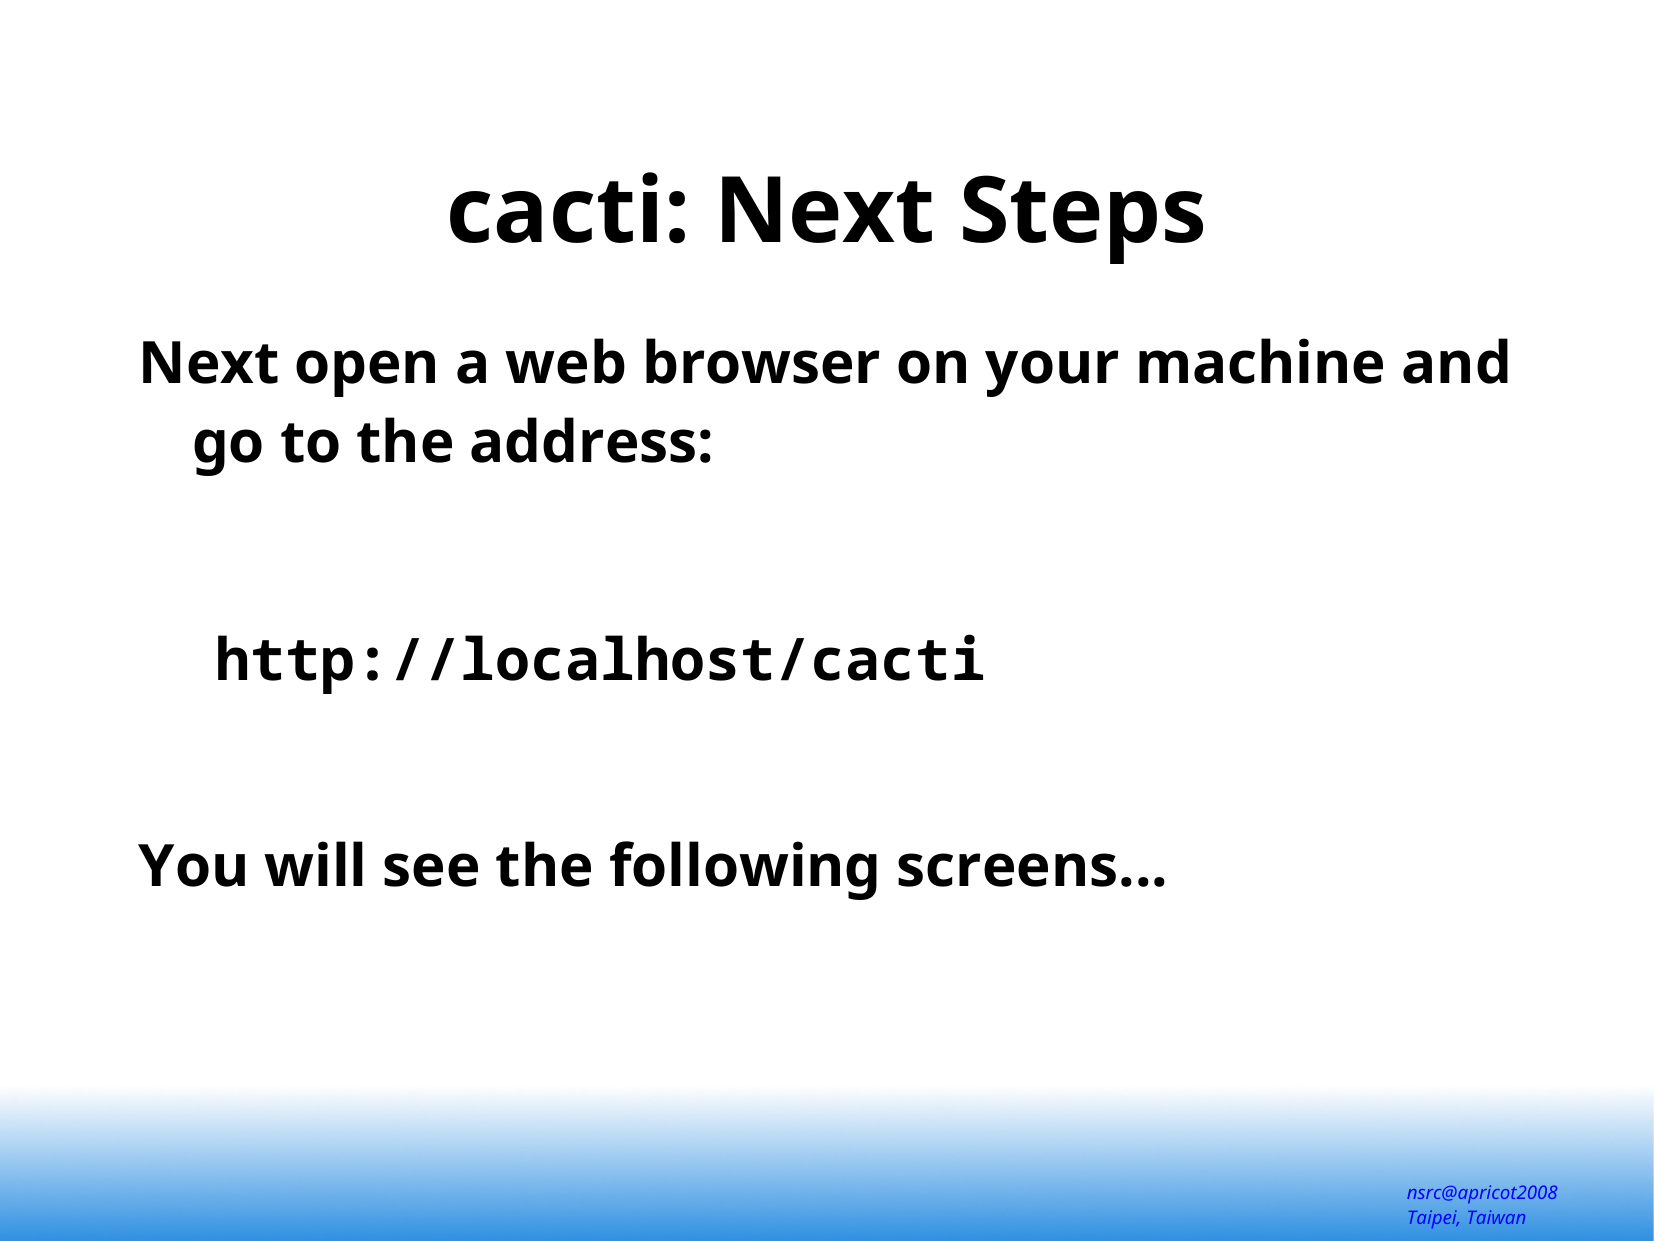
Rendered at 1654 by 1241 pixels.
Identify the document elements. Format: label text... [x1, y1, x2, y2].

picture [0, 1083, 1654, 1241]
title cacti: Next Steps [121, 102, 1534, 311]
list Next open a web browser on your machine and go to the address: http://localhost/cacti You will see the following screens... [121, 321, 1559, 1111]
